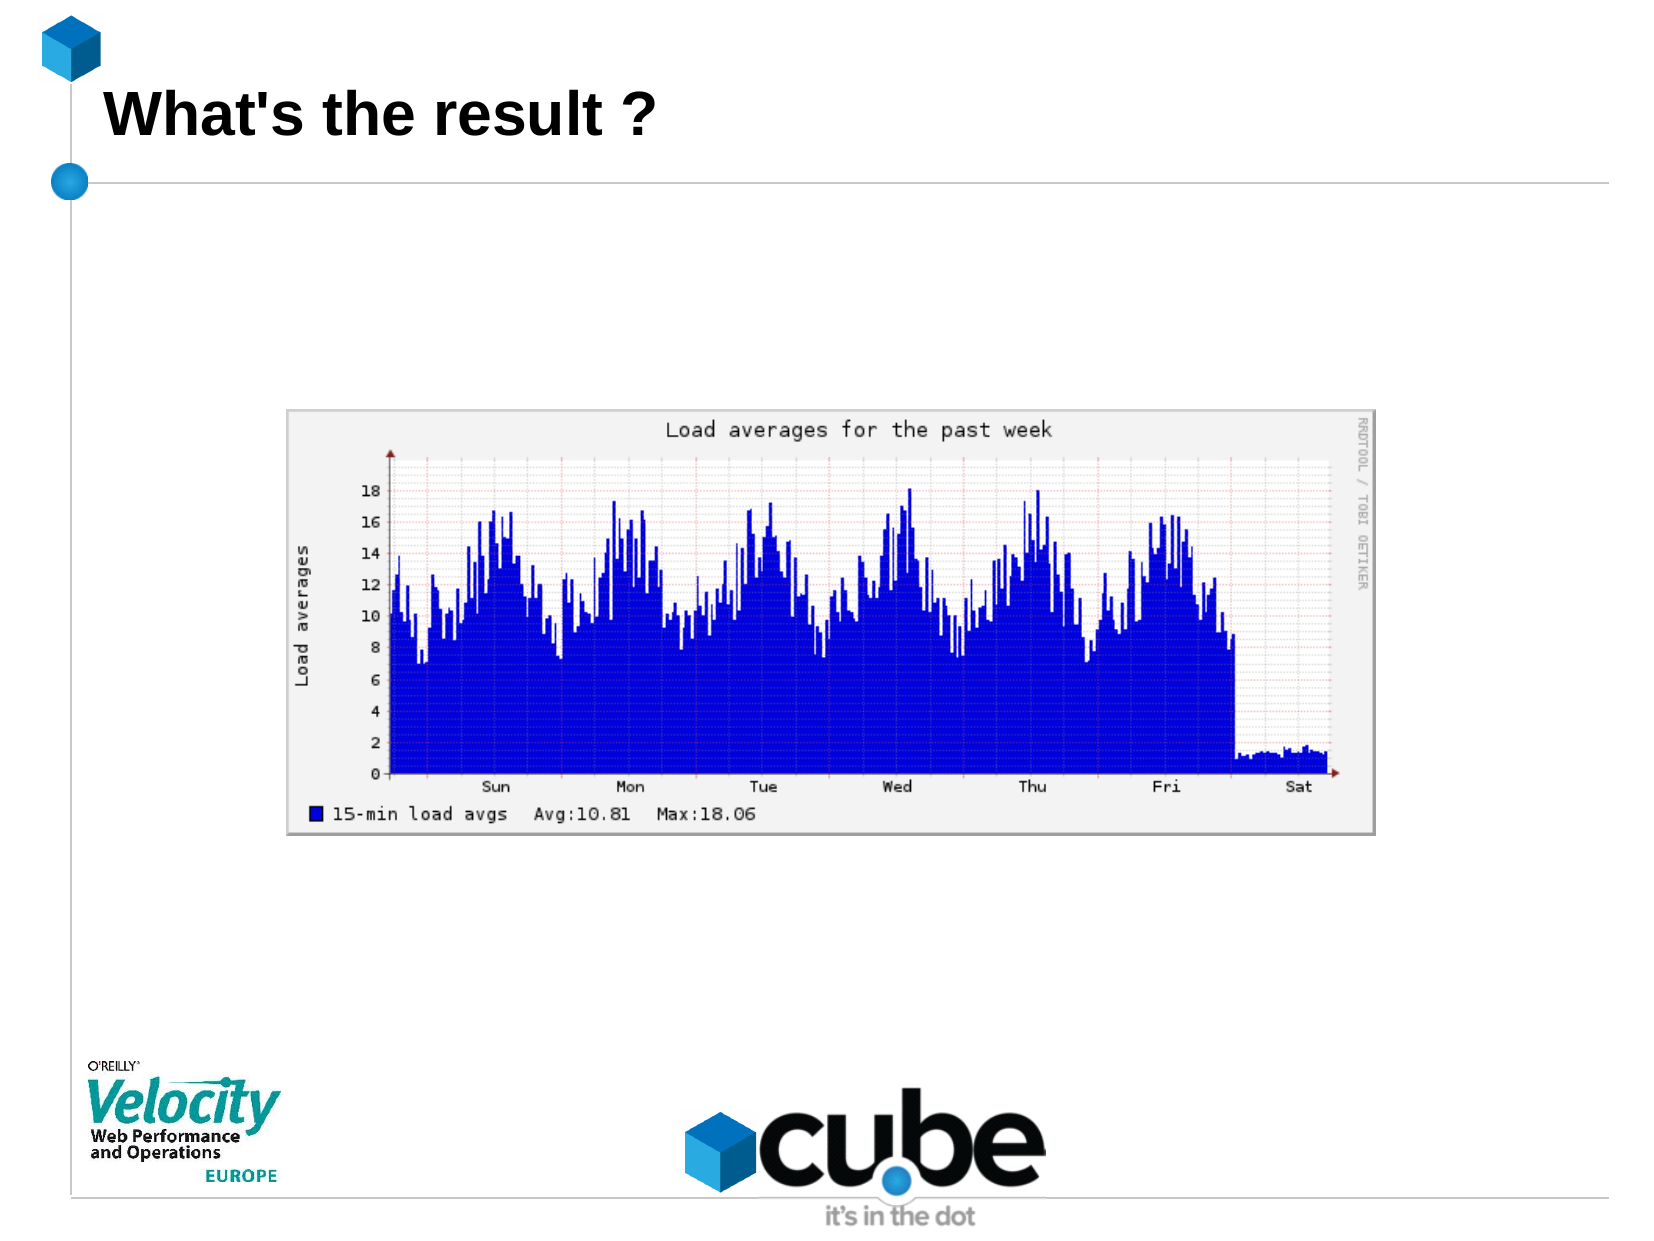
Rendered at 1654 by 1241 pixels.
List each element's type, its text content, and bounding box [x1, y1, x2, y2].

title What's the result ? [103, 49, 1551, 178]
picture [88, 1061, 281, 1182]
picture [286, 409, 1376, 836]
